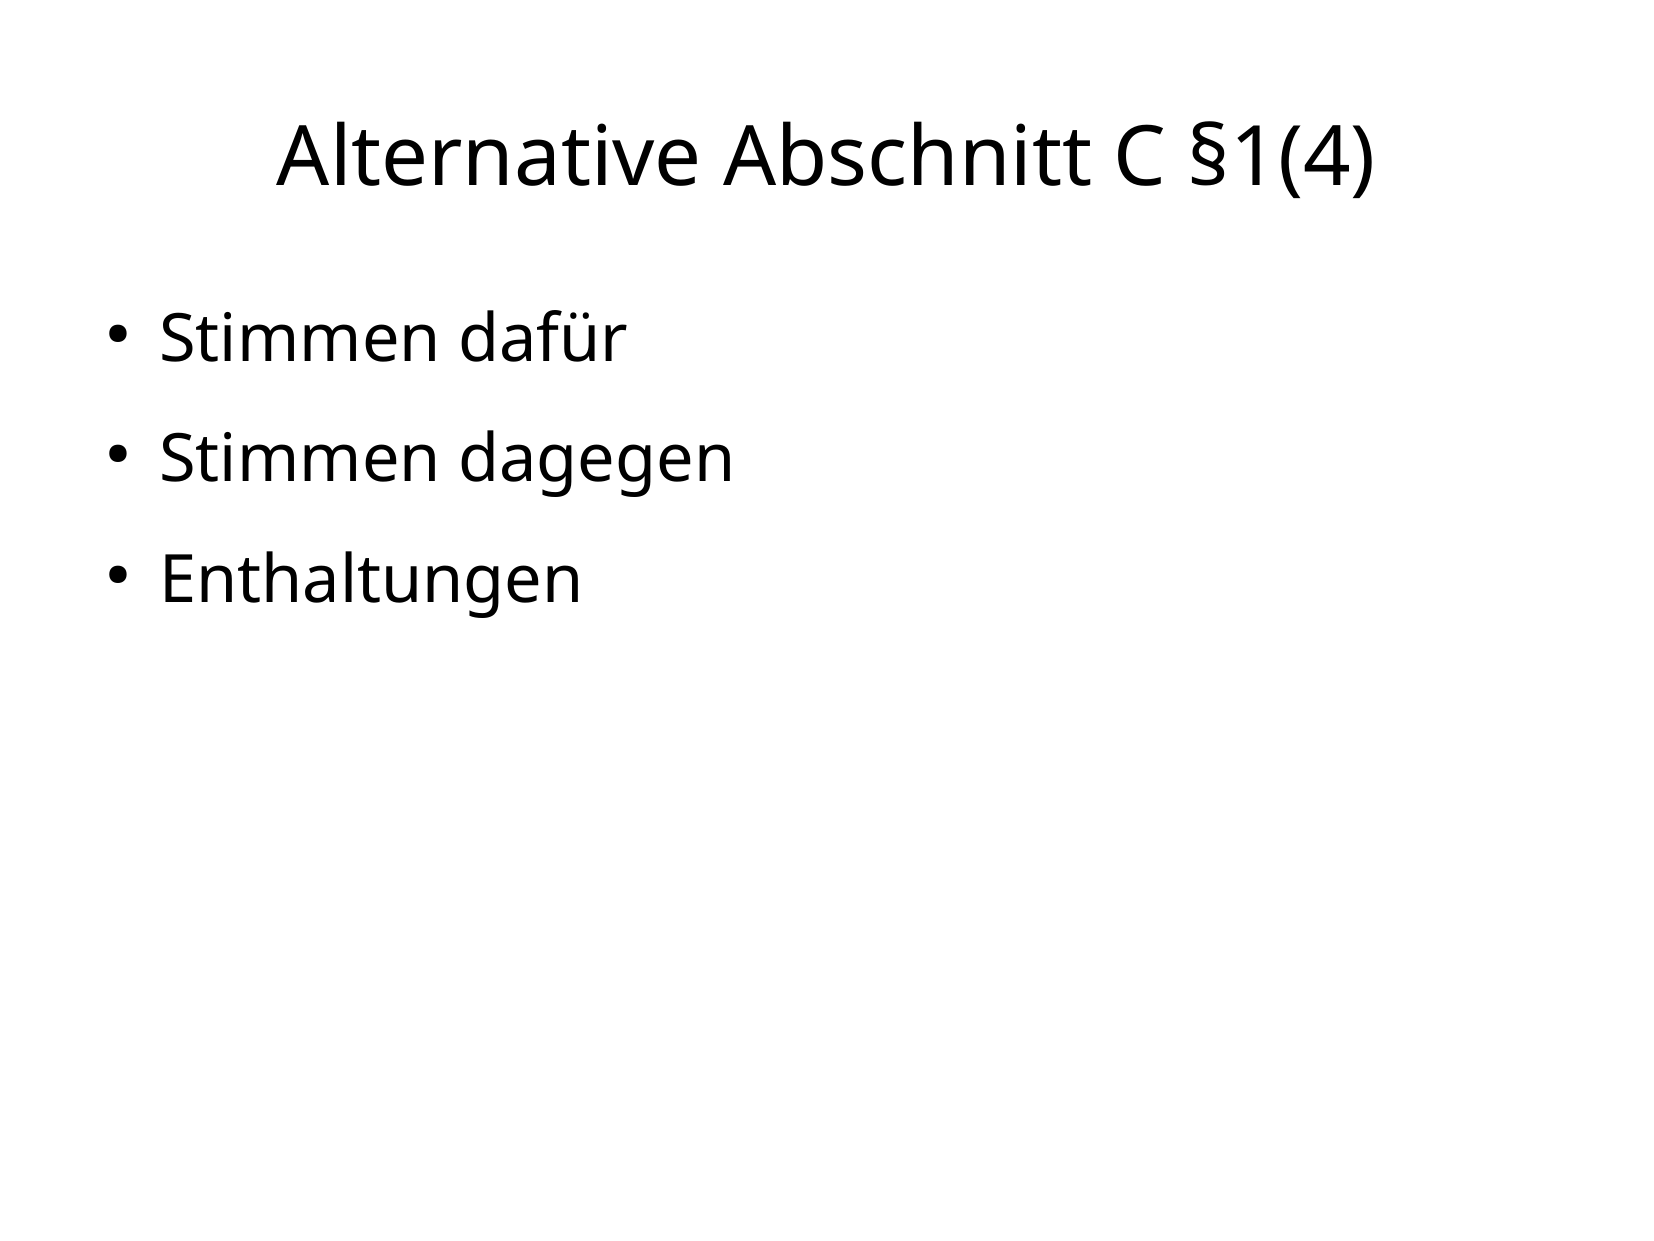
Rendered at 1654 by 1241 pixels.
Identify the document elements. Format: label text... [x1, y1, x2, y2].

list Stimmen dafür Stimmen dagegen Enthaltungen [88, 290, 1572, 1094]
title Alternative Abschnitt C §1(4) [82, 56, 1571, 250]
